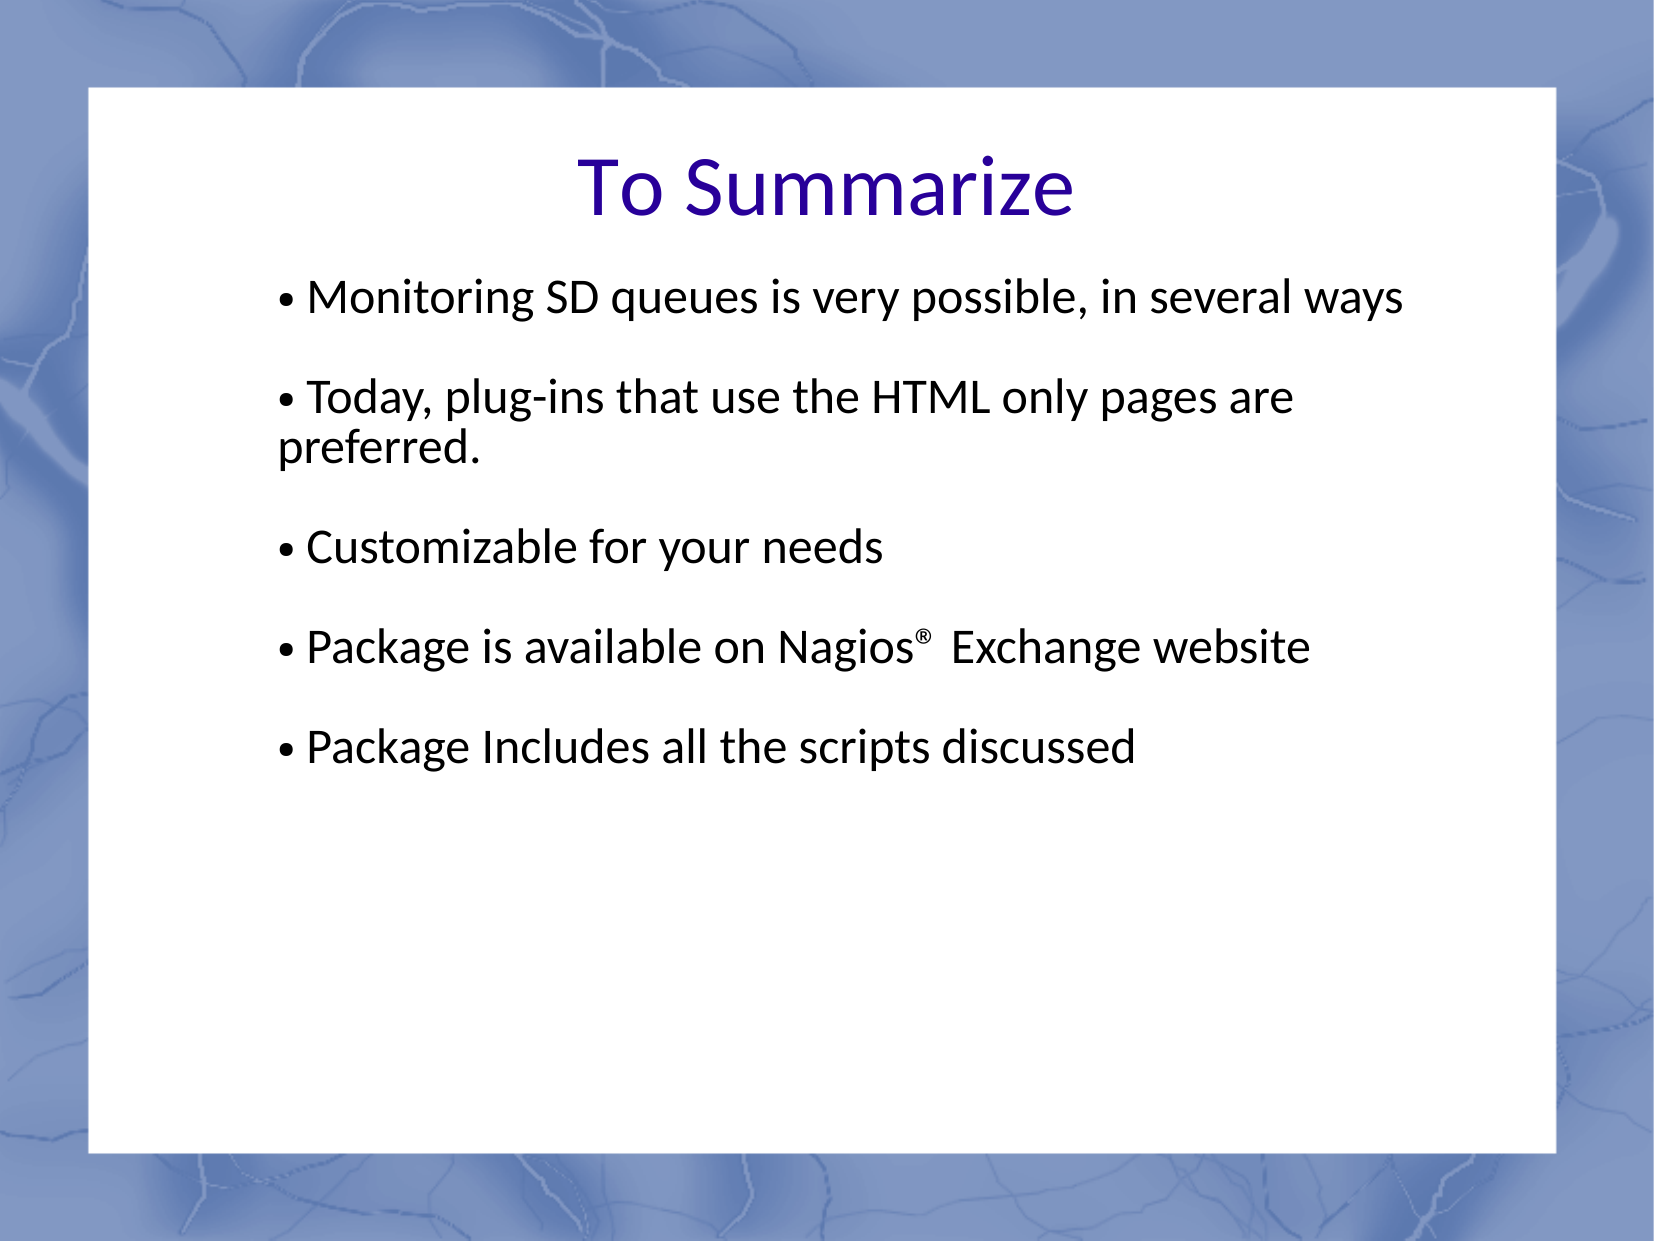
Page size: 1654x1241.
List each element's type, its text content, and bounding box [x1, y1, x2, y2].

title To Summarize [118, 90, 1536, 298]
picture [0, 0, 1654, 1241]
text_box Monitoring SD queues is very possible, in several ways Today, plug-ins that use the HTML only pages are preferred. Customizable for your needs Package is available on Nagios® Exchange website Package Includes all the scripts discussed [262, 268, 1501, 950]
